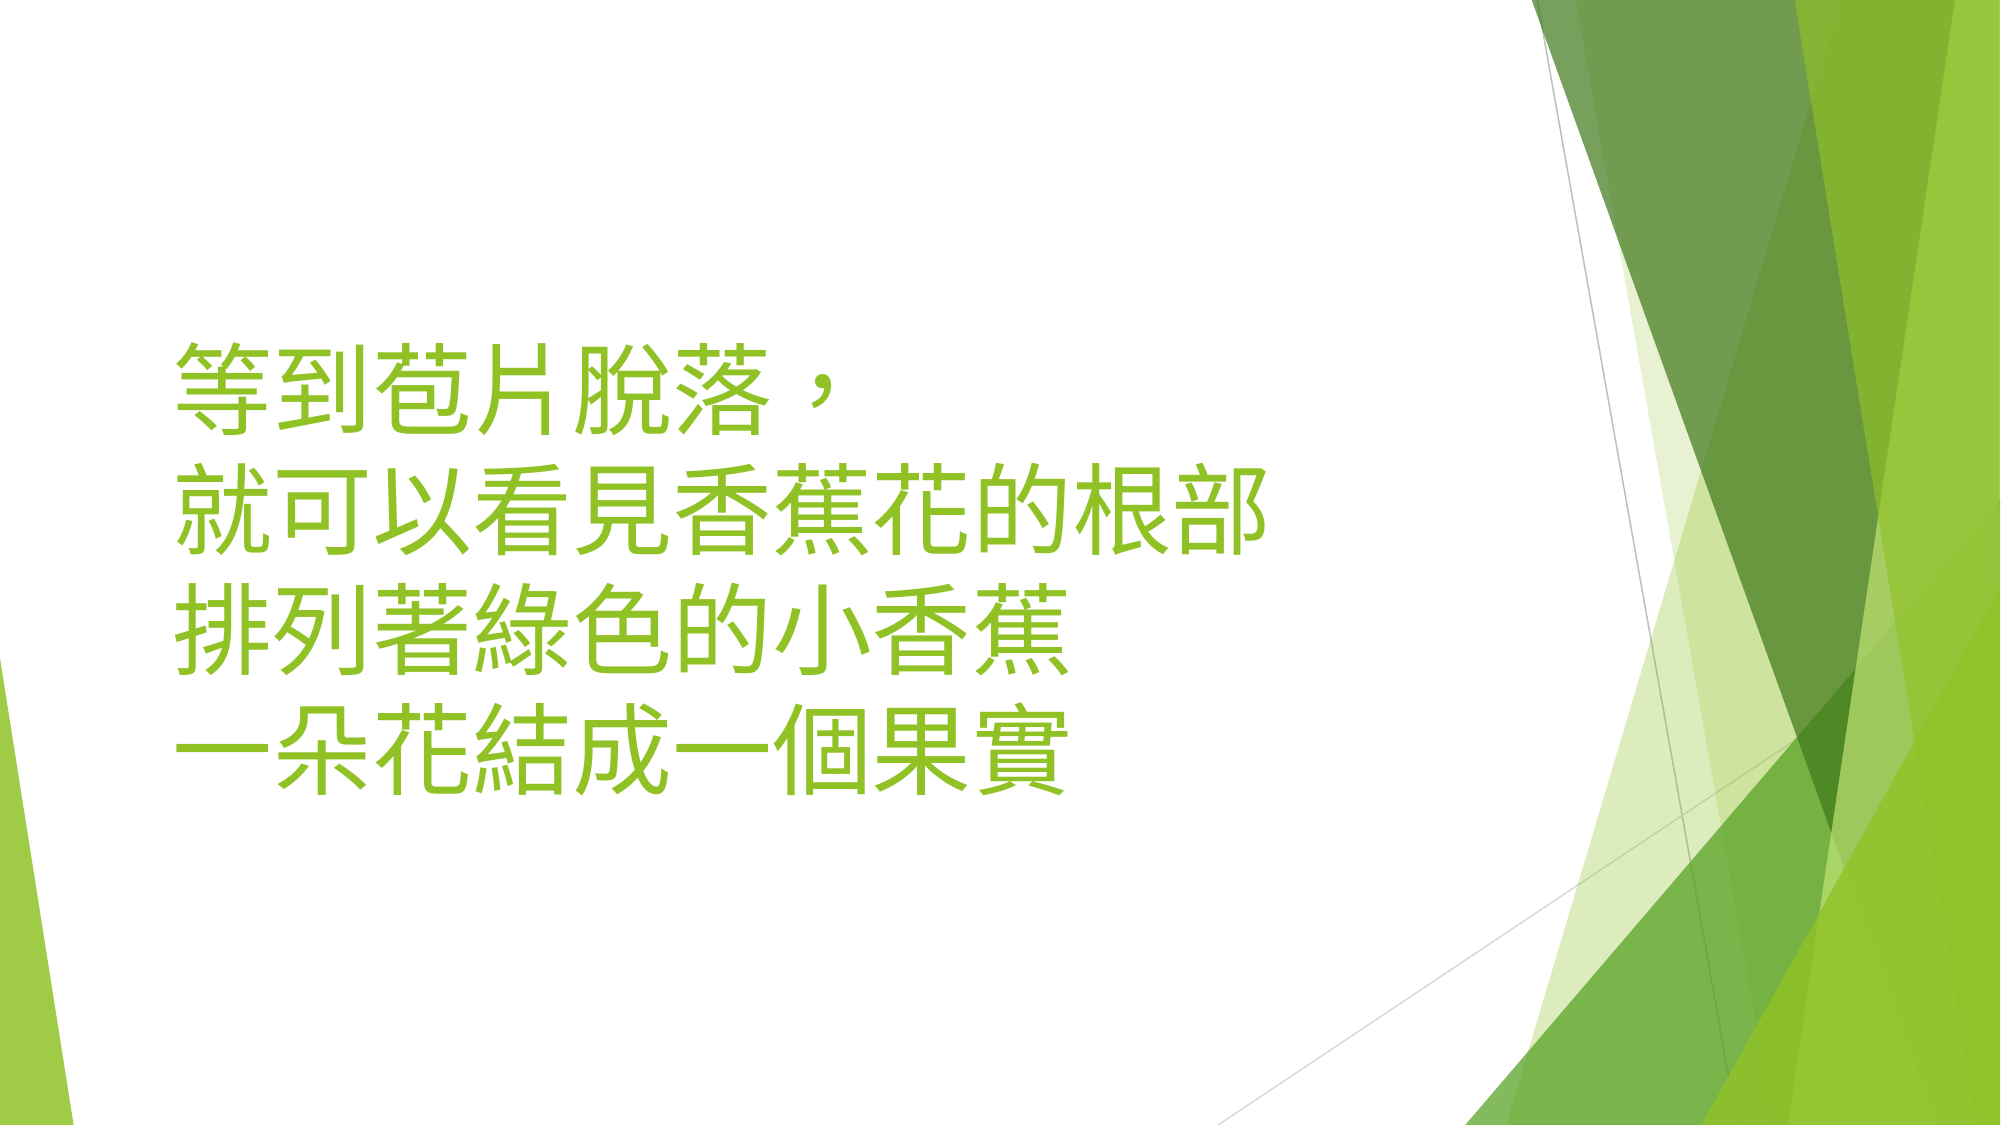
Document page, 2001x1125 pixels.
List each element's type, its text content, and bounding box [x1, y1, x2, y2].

text_box 等到苞片脫落， 就可以看見香蕉花的根部 排列著綠色的小香蕉 一朵花結成一個果實 [157, 319, 1568, 620]
